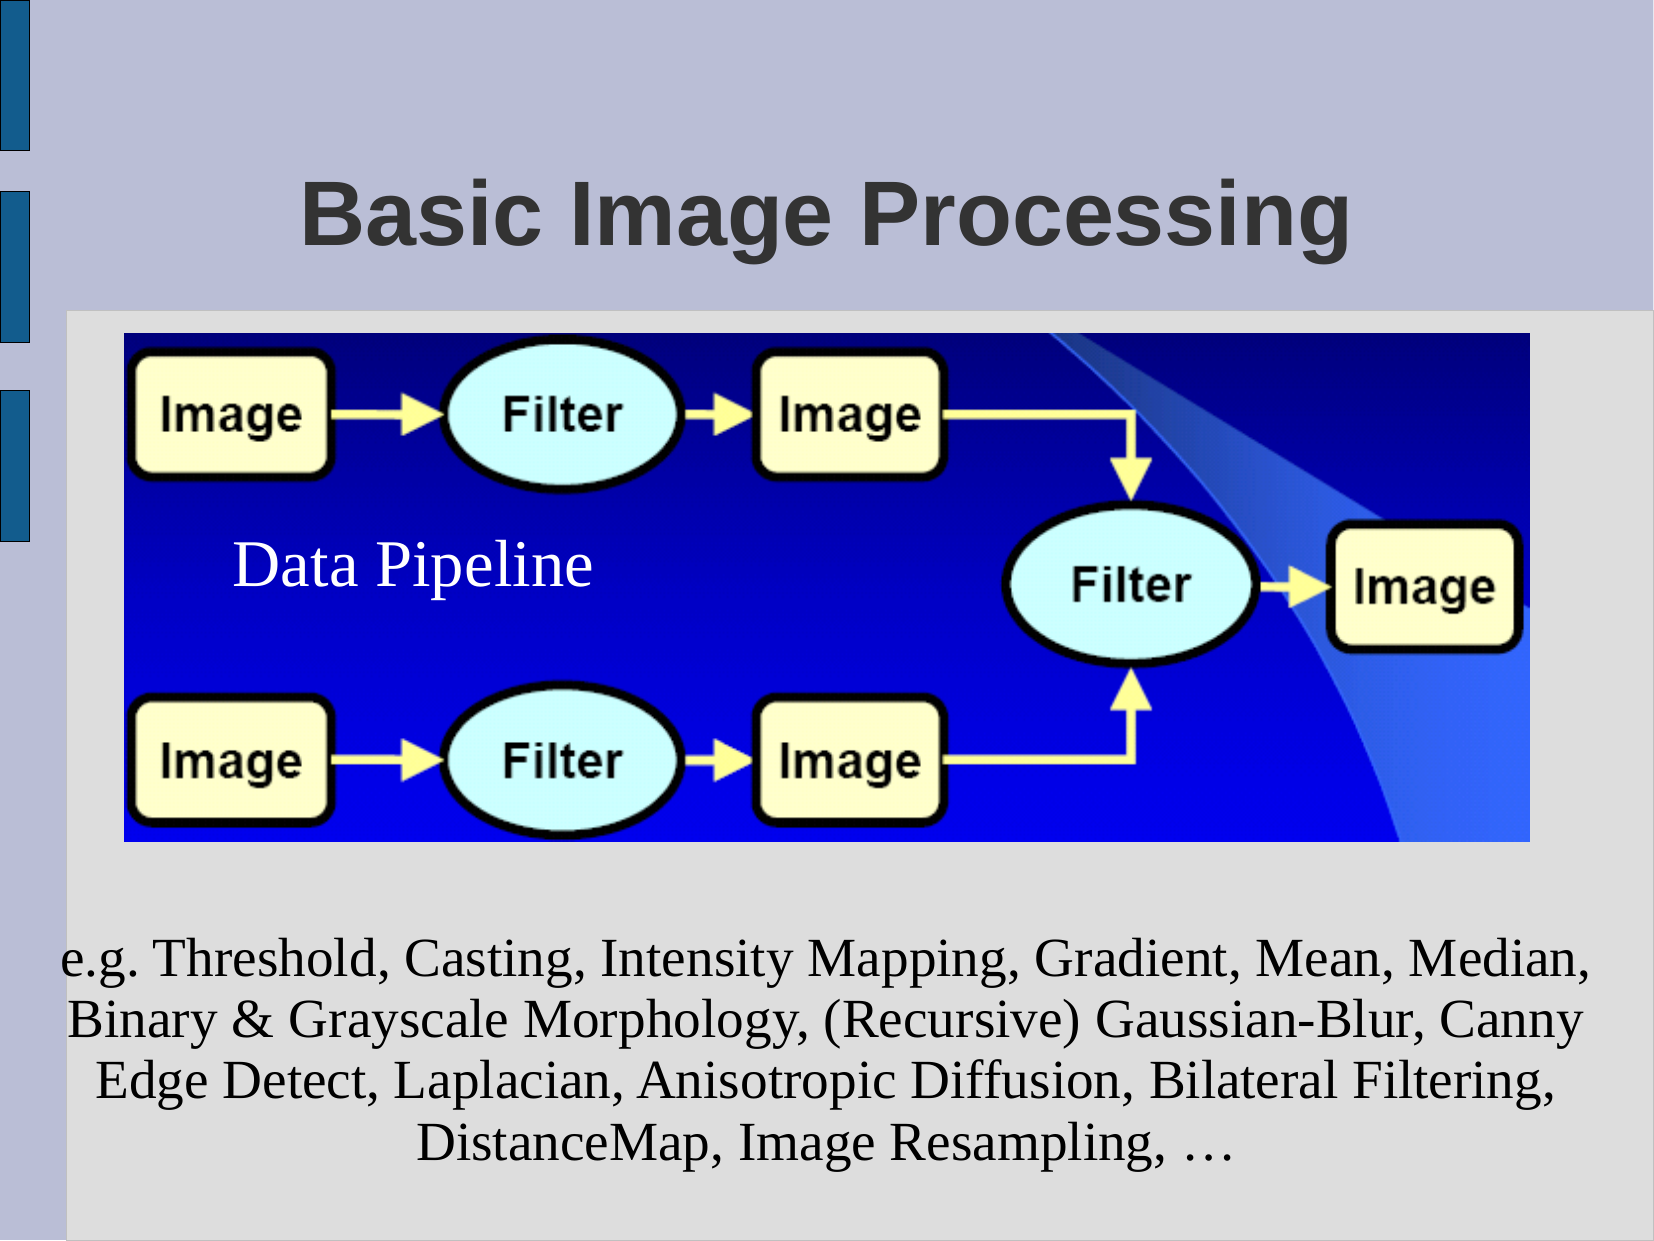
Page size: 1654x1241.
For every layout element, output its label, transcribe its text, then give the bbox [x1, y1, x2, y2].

text_box e.g. Threshold, Casting, Intensity Mapping, Gradient, Mean, Median, Binary & Grayscale Morphology, (Recursive) Gaussian-Blur, Canny Edge Detect, Laplacian, Anisotropic Diffusion, Bilateral Filtering, DistanceMap, Image Resampling, … [0, 919, 1654, 1180]
title Basic Image Processing [124, 144, 1530, 283]
text_box Data Pipeline [217, 519, 610, 610]
picture [124, 333, 1530, 842]
